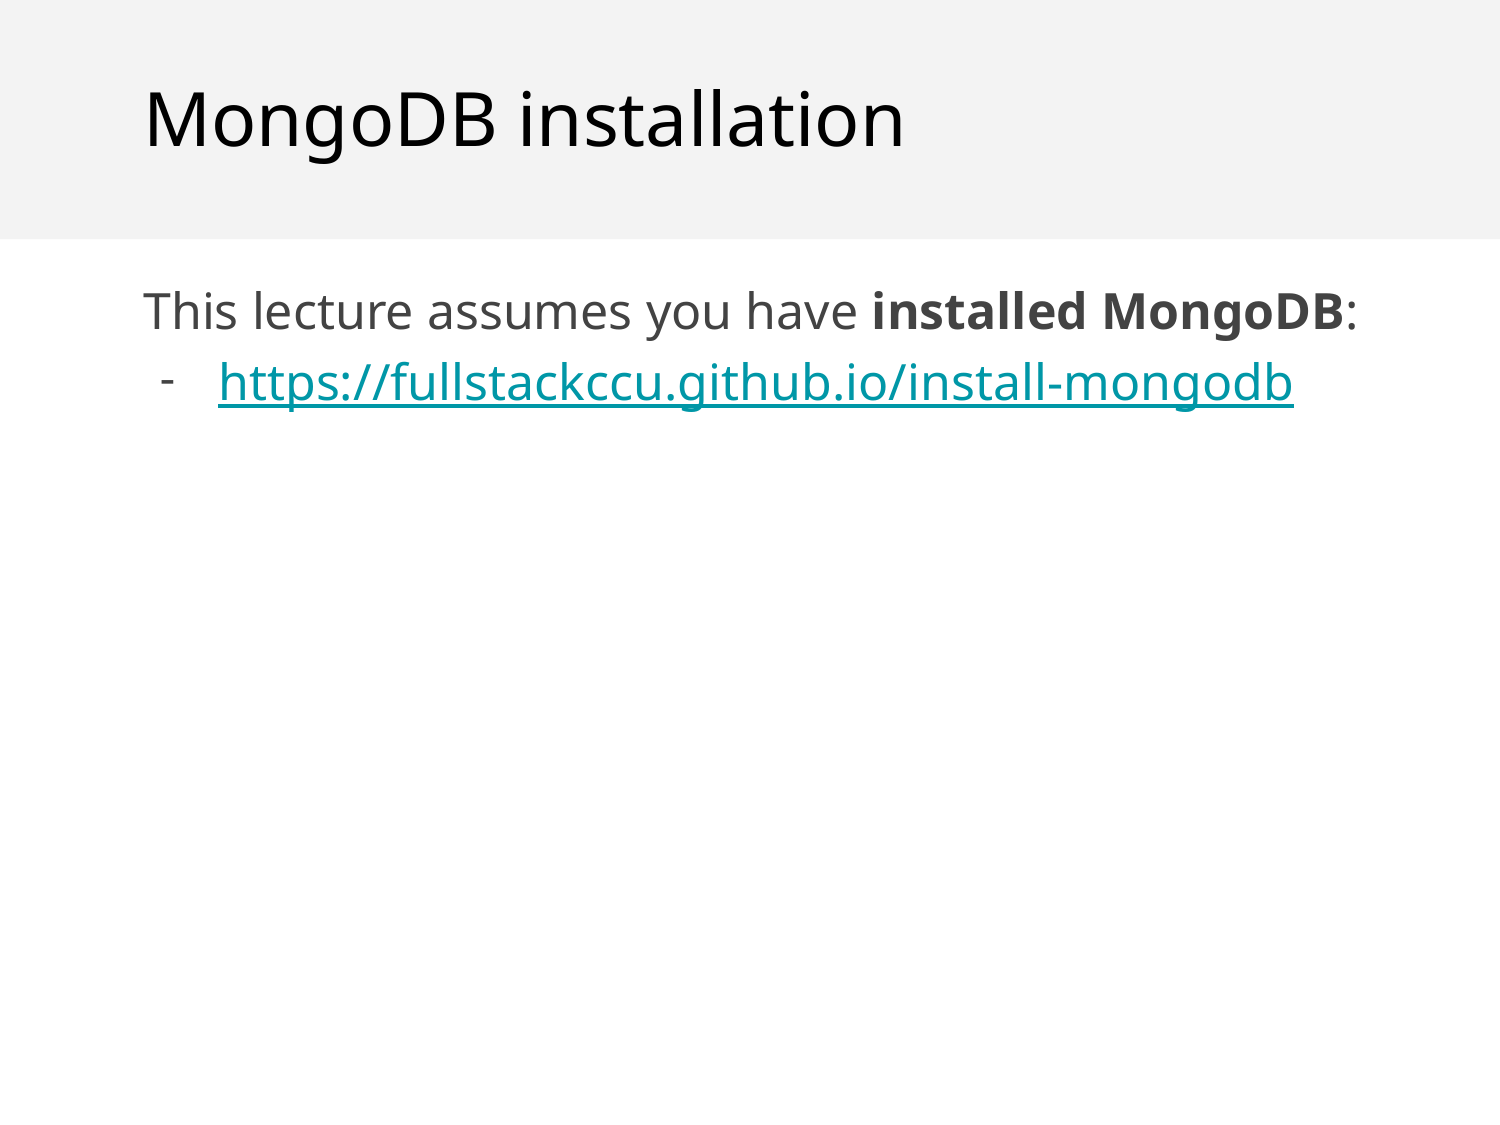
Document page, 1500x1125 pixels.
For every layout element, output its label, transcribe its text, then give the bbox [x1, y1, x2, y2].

list This lecture assumes you have installed MongoDB: https://fullstackccu.github.io/install-mongodb [128, 255, 1435, 1004]
title MongoDB installation [128, 56, 1372, 183]
